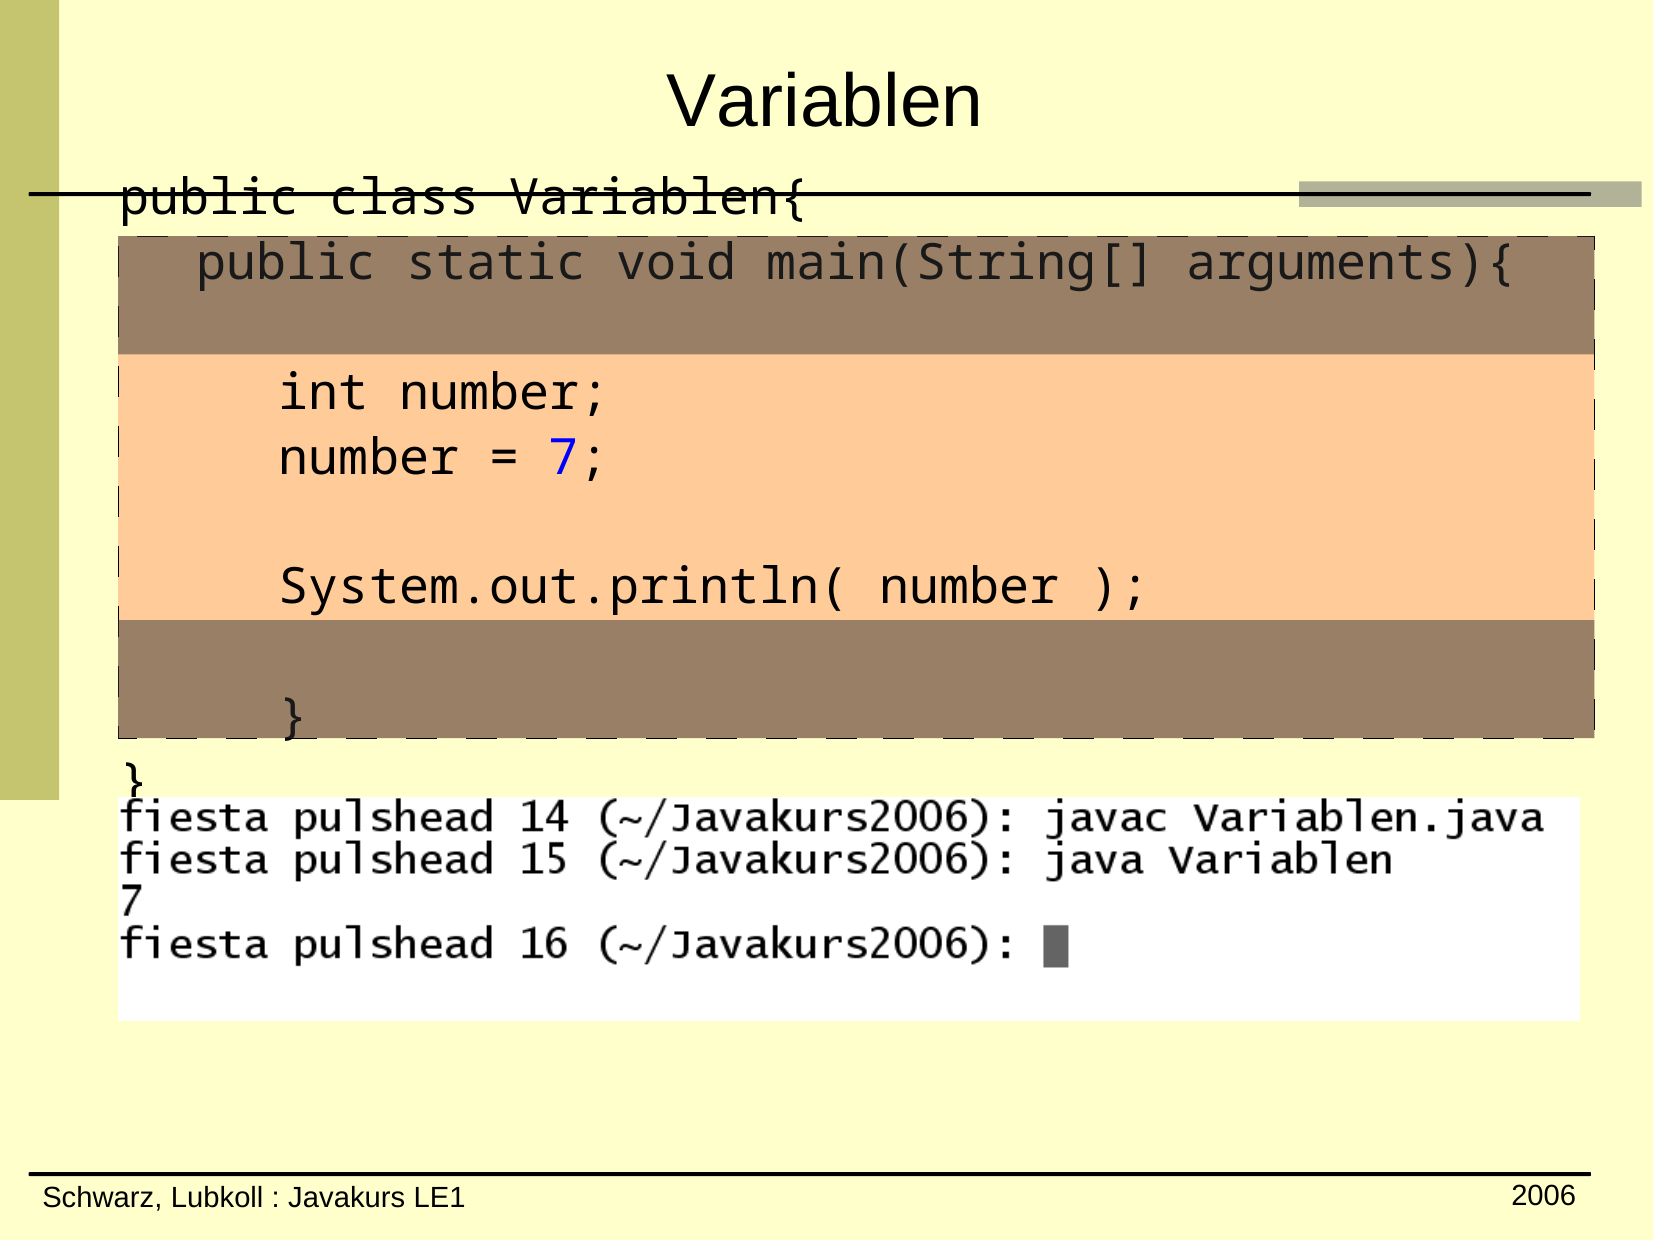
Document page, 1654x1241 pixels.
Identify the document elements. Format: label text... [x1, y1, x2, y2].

title Variablen [119, 19, 1532, 188]
text_box [118, 236, 1595, 355]
picture [118, 797, 1580, 1021]
text_box public class Variablen{ public static void main(String[] arguments){ int number; number = 7; System.out.println( number ); } } [118, 355, 1595, 620]
text_box [118, 620, 1595, 739]
